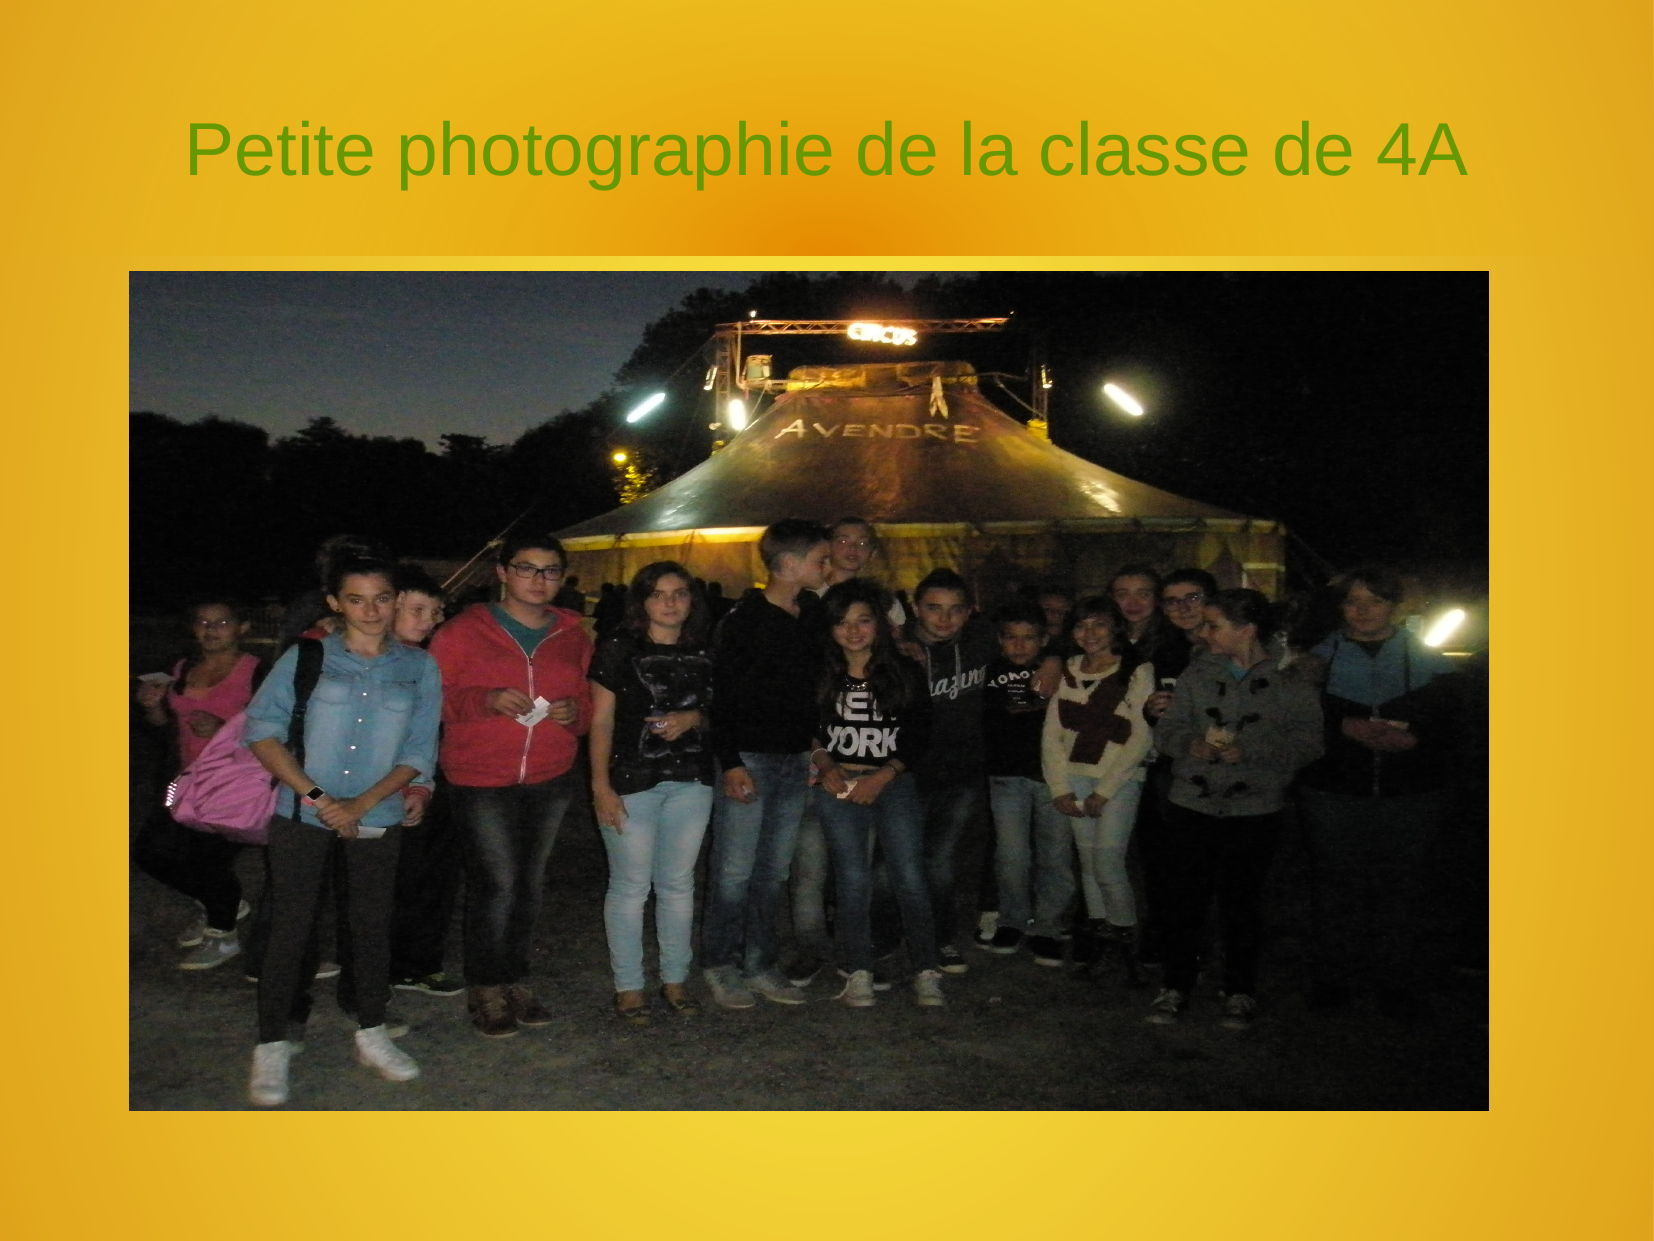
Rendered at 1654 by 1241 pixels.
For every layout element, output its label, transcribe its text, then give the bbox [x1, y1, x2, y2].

title Petite photographie de la classe de 4A [82, 47, 1571, 252]
picture [129, 271, 1489, 1111]
